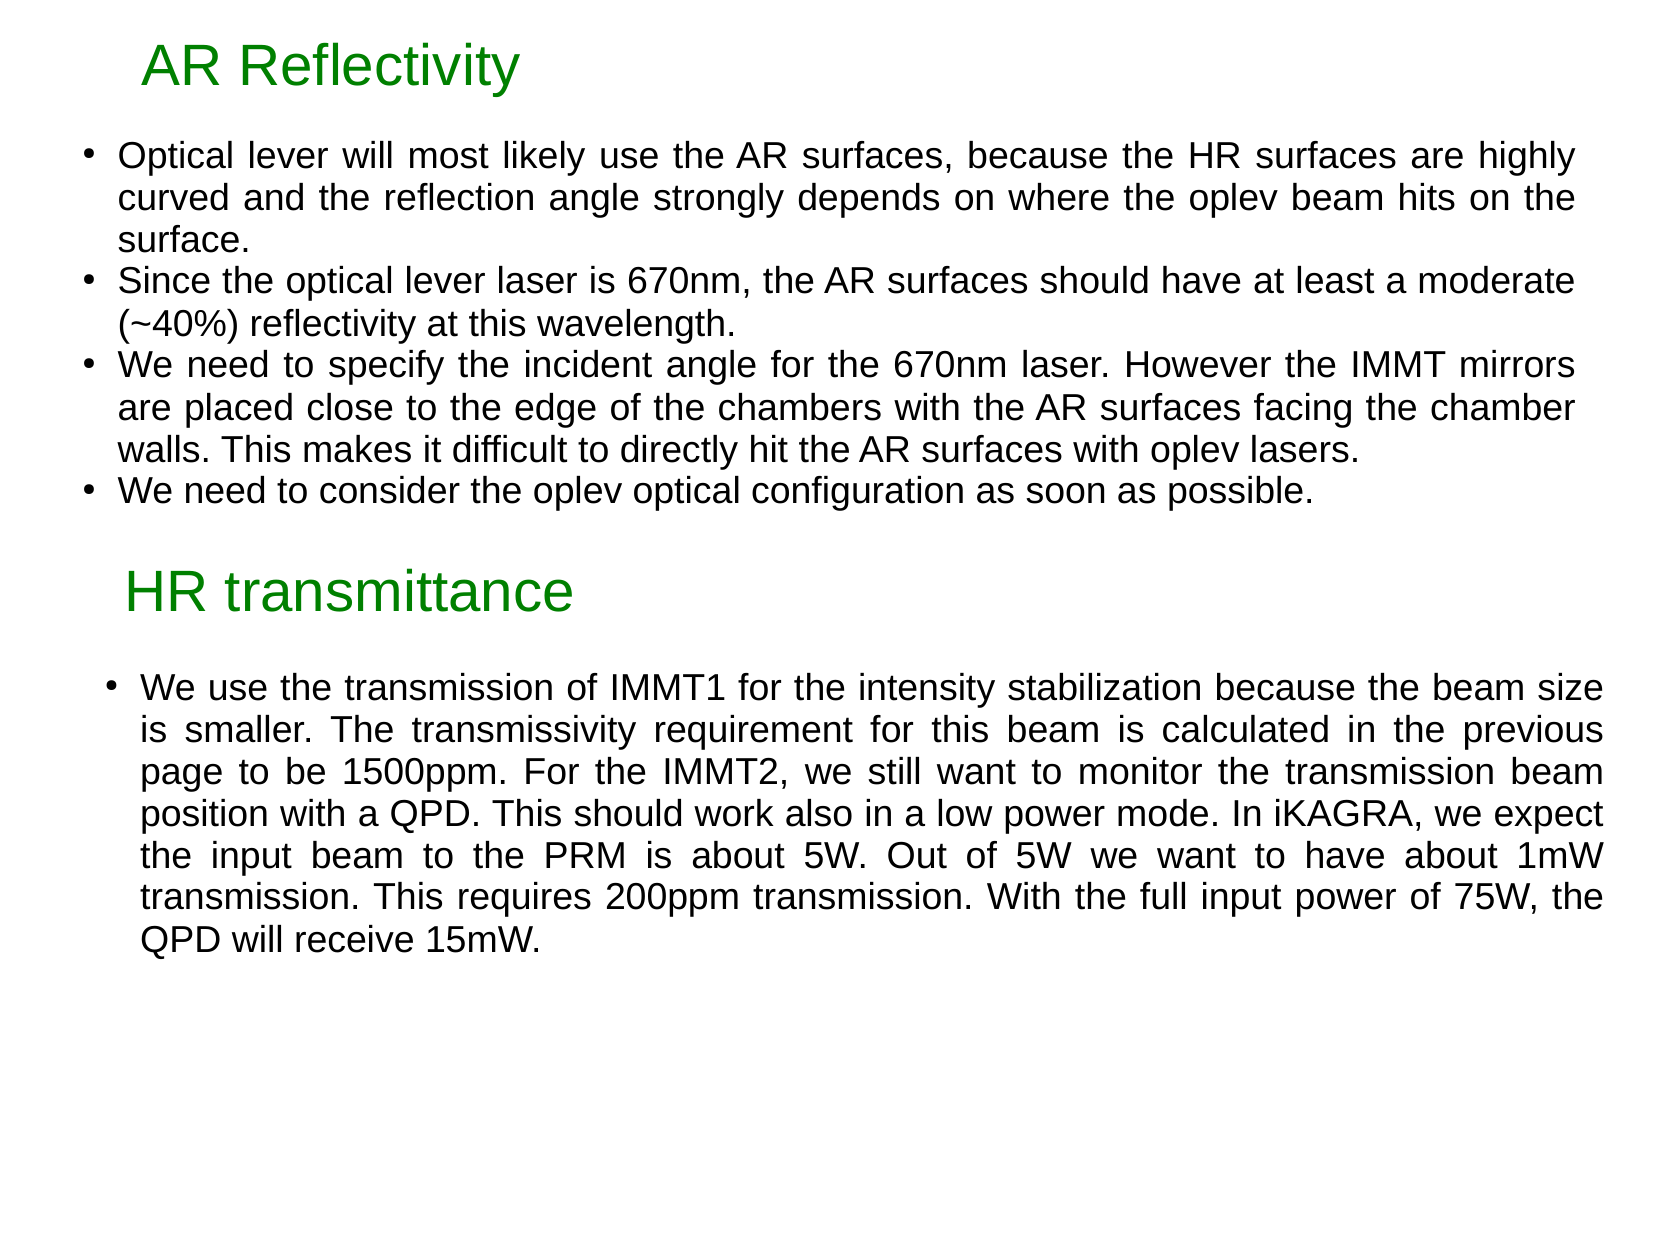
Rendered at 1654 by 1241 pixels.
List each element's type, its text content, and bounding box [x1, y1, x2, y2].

text_box We use the transmission of IMMT1 for the intensity stabilization because the beam size is smaller. The transmissivity requirement for this beam is calculated in the previous page to be 1500ppm. For the IMMT2, we still want to monitor the transmission beam position with a QPD. This should work also in a low power mode. In iKAGRA, we expect the input beam to the PRM is about 5W. Out of 5W we want to have about 1mW transmission. This requires 200ppm transmission. With the full input power of 75W, the QPD will receive 15mW. [90, 658, 1632, 968]
text_box AR Reflectivity [126, 25, 536, 106]
text_box Optical lever will most likely use the AR surfaces, because the HR surfaces are highly curved and the reflection angle strongly depends on where the oplev beam hits on the surface. Since the optical lever laser is 670nm, the AR surfaces should have at least a moderate (~40%) reflectivity at this wavelength. We need to specify the incident angle for the 670nm laser. However the IMMT mirrors are placed close to the edge of the chambers with the AR surfaces facing the chamber walls. This makes it difficult to directly hit the AR surfaces with oplev lasers. We need to consider the oplev optical configuration as soon as possible. [67, 126, 1596, 520]
text_box HR transmittance [109, 551, 591, 632]
